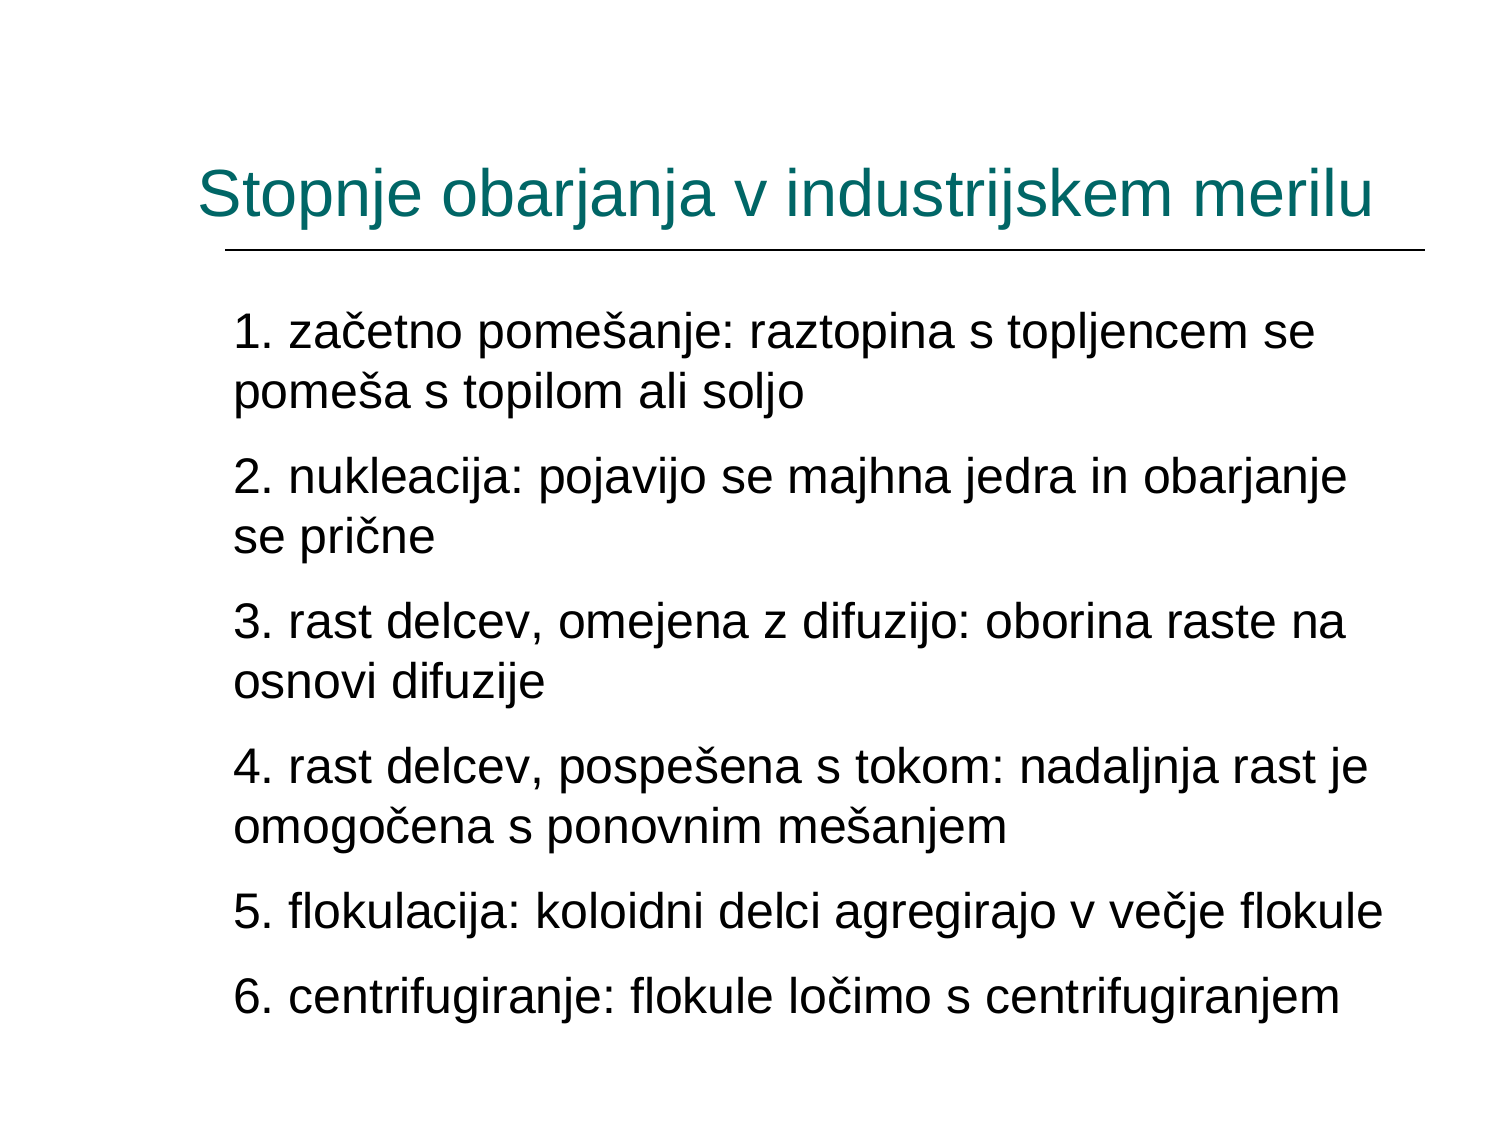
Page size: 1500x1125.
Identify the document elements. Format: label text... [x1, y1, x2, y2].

title Stopnje obarjanja v industrijskem merilu [183, 49, 1425, 237]
text_box 1. začetno pomešanje: raztopina s topljencem se pomeša s topilom ali soljo 2. nukleacija: pojavijo se majhna jedra in obarjanje se prične 3. rast delcev, omejena z difuzijo: oborina raste na osnovi difuzije 4. rast delcev, pospešena s tokom: nadaljnja rast je omogočena s ponovnim mešanjem 5. flokulacija: koloidni delci agregirajo v večje flokule 6. centrifugiranje: flokule ločimo s centrifugiranjem [218, 290, 1424, 1031]
